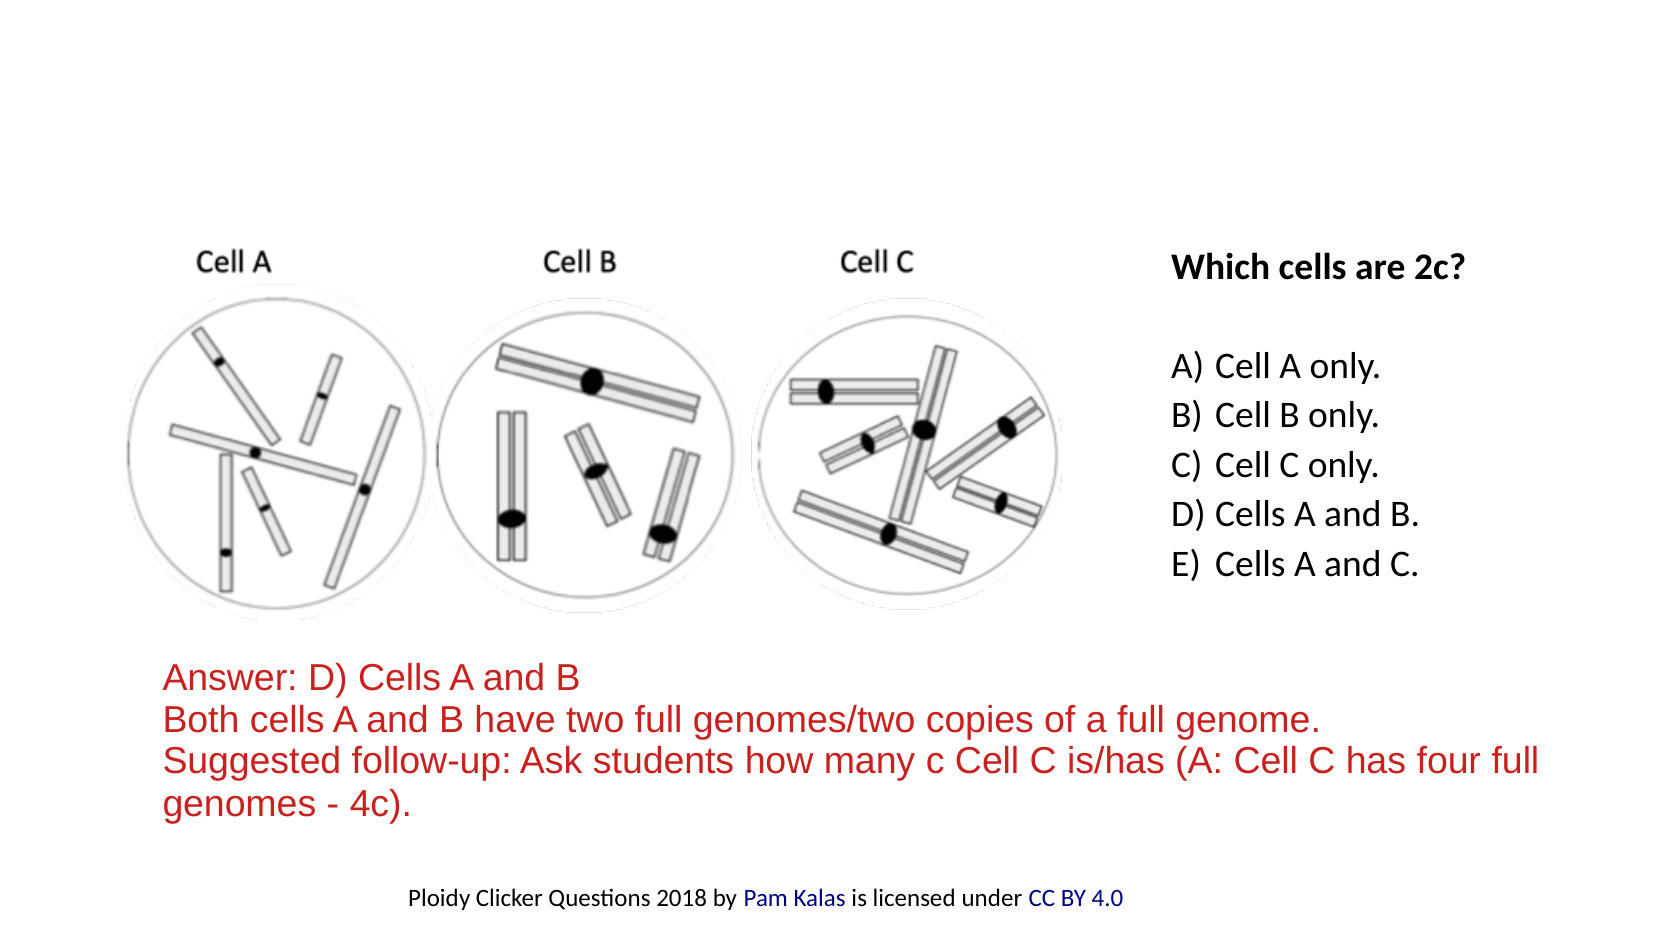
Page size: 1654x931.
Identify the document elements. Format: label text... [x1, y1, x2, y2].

picture [123, 233, 1063, 621]
text_box Which cells are 2c? Cell A only. Cell B only. Cell C only. Cells A and B. Cells A and C. [1156, 243, 1565, 648]
text_box Answer: D) Cells A and B Both cells A and B have two full genomes/two copies of a full genome. Suggested follow-up: Ask students how many c Cell C is/has (A: Cell C has four full genomes - 4c). [147, 648, 1625, 874]
text_box Ploidy Clicker Questions 2018 by Pam Kalas is licensed under CC BY 4.0 [393, 879, 1145, 926]
